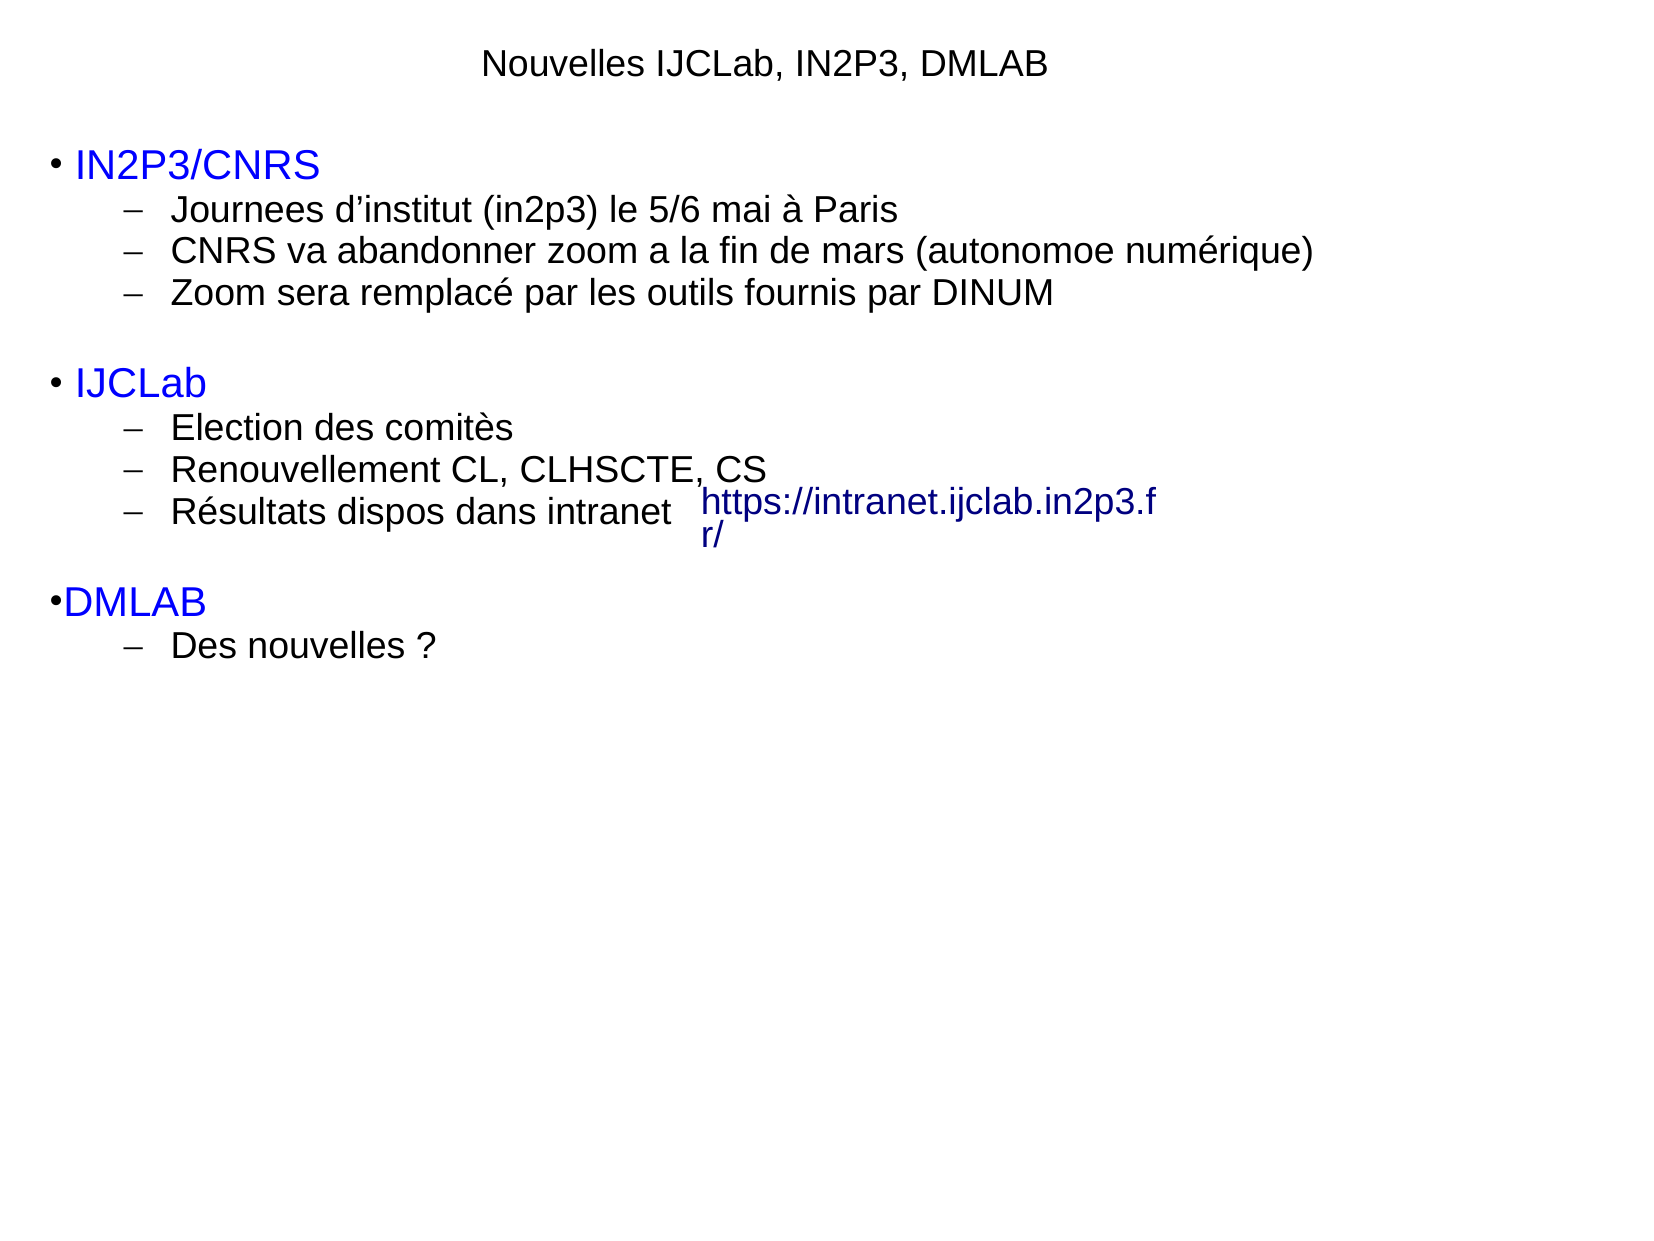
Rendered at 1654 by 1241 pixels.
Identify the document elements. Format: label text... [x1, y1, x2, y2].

text_box Nouvelles IJCLab, IN2P3, DMLAB [466, 35, 982, 92]
text_box IN2P3/CNRS Journees d’institut (in2p3) le 5/6 mai à Paris CNRS va abandonner zoom a la fin de mars (autonomoe numérique) Zoom sera remplacé par les outils fournis par DINUM IJCLab Election des comitès Renouvellement CL, CLHSCTE, CS Résultats dispos dans intranet DMLAB Des nouvelles ? [34, 134, 1606, 885]
text_box https://intranet.ijclab.in2p3.fr/ [686, 473, 1180, 549]
